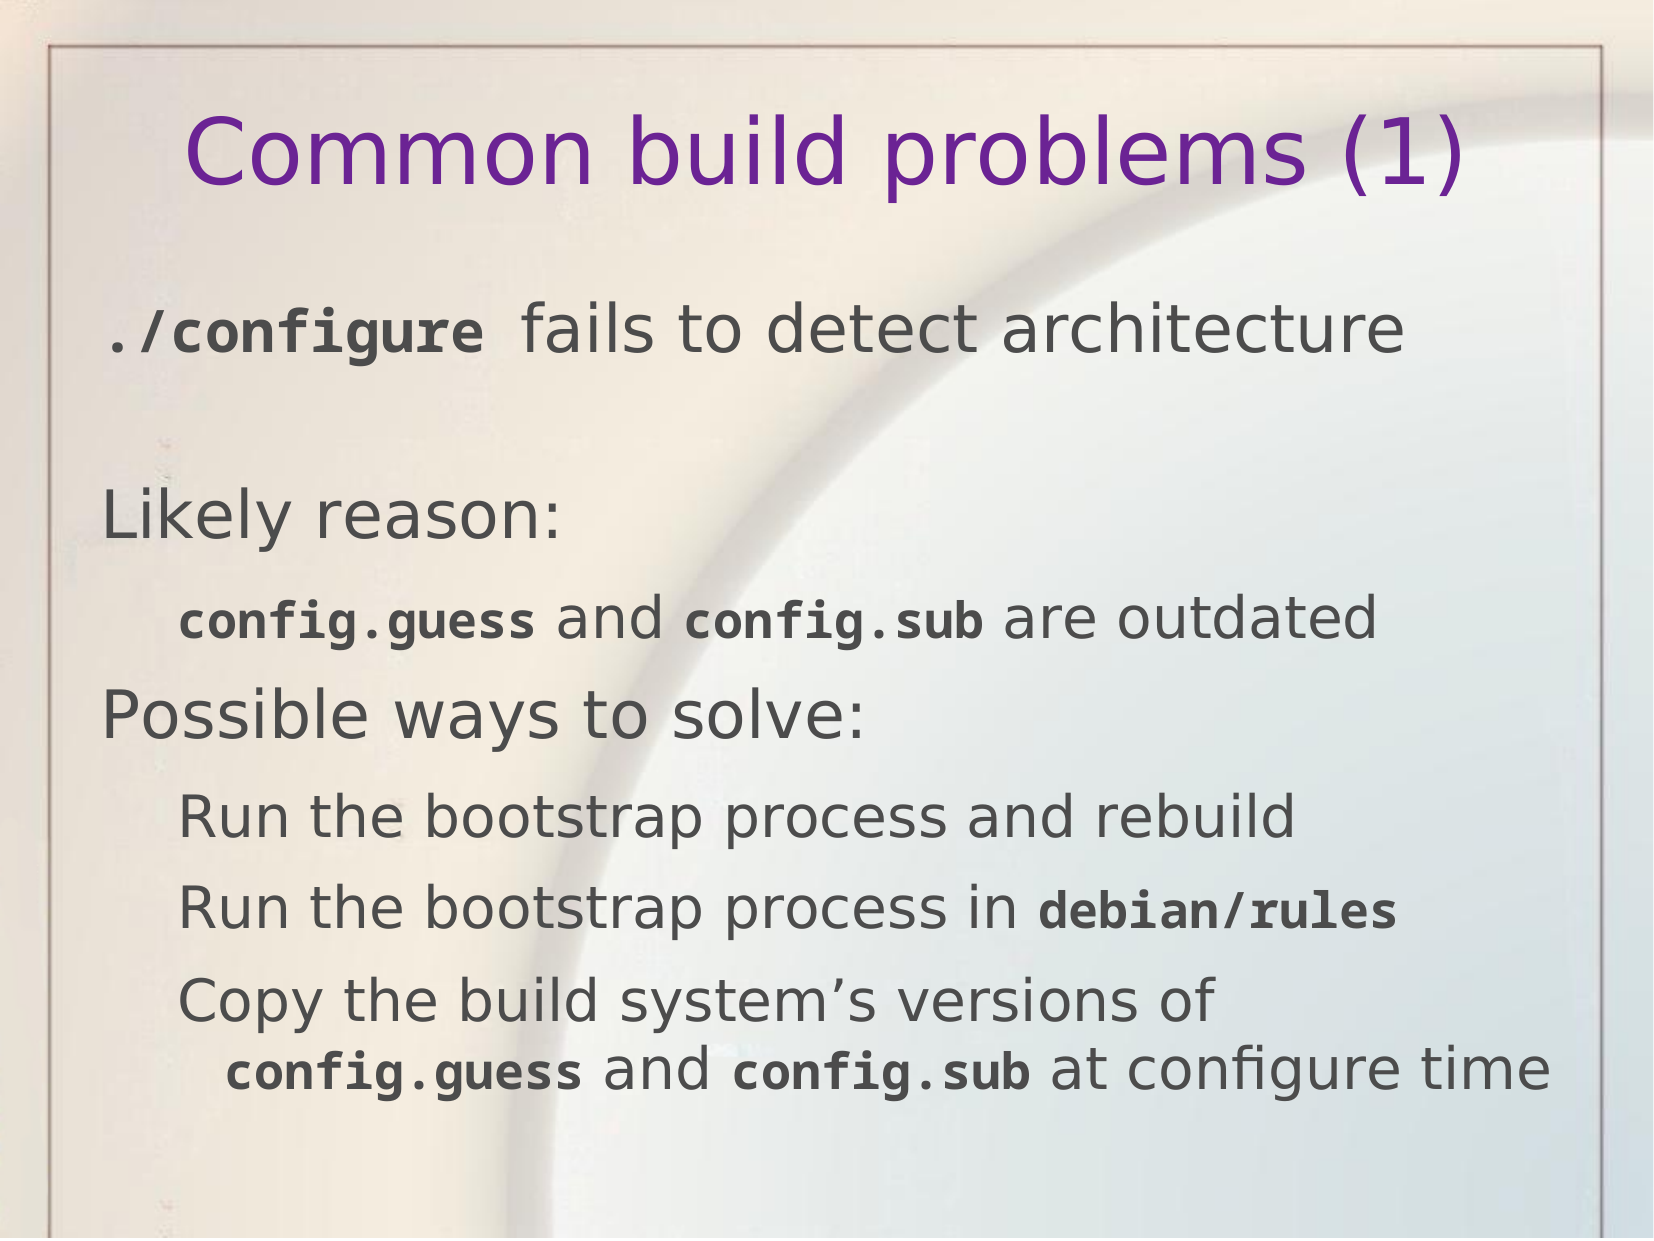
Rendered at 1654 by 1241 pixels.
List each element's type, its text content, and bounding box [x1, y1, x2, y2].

picture [0, 0, 1654, 1238]
title Common build problems (1) [82, 49, 1571, 257]
list ./configure fails to detect architecture Likely reason: config.guess and config.sub are outdated Possible ways to solve: Run the bootstrap process and rebuild Run the bootstrap process in debian/rules Copy the build system’s versions of config.guess and config.sub at configure time [82, 290, 1571, 1136]
